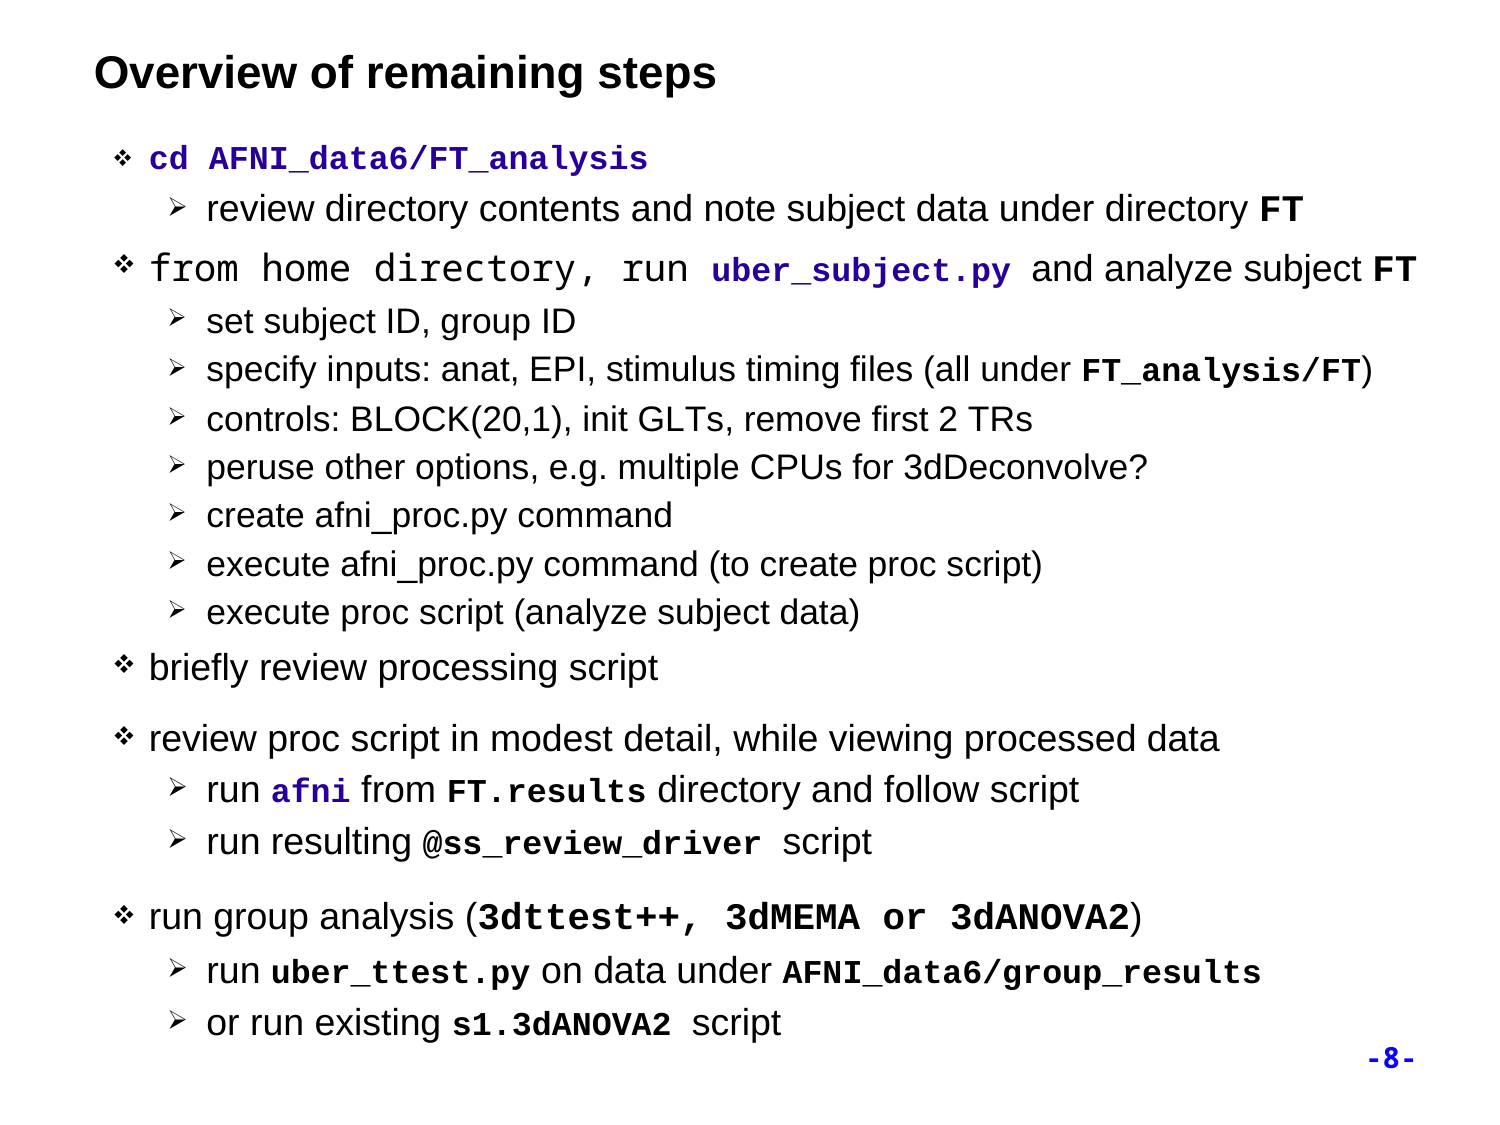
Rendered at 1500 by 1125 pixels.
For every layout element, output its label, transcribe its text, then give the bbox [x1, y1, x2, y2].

list Overview of remaining steps cd AFNI_data6/FT_analysis review directory contents and note subject data under directory FT from home directory, run uber_subject.py and analyze subject FT set subject ID, group ID specify inputs: anat, EPI, stimulus timing files (all under FT_analysis/FT) controls: BLOCK(20,1), init GLTs, remove first 2 TRs peruse other options, e.g. multiple CPUs for 3dDeconvolve? create afni_proc.py command execute afni_proc.py command (to create proc script) execute proc script (analyze subject data) briefly review processing script review proc script in modest detail, while viewing processed data run afni from FT.results directory and follow script run resulting @ss_review_driver script run group analysis (3dttest++, 3dMEMA or 3dANOVA2) run uber_ttest.py on data under AFNI_data6/group_results or run existing s1.3dANOVA2 script [40, 39, 1461, 1061]
